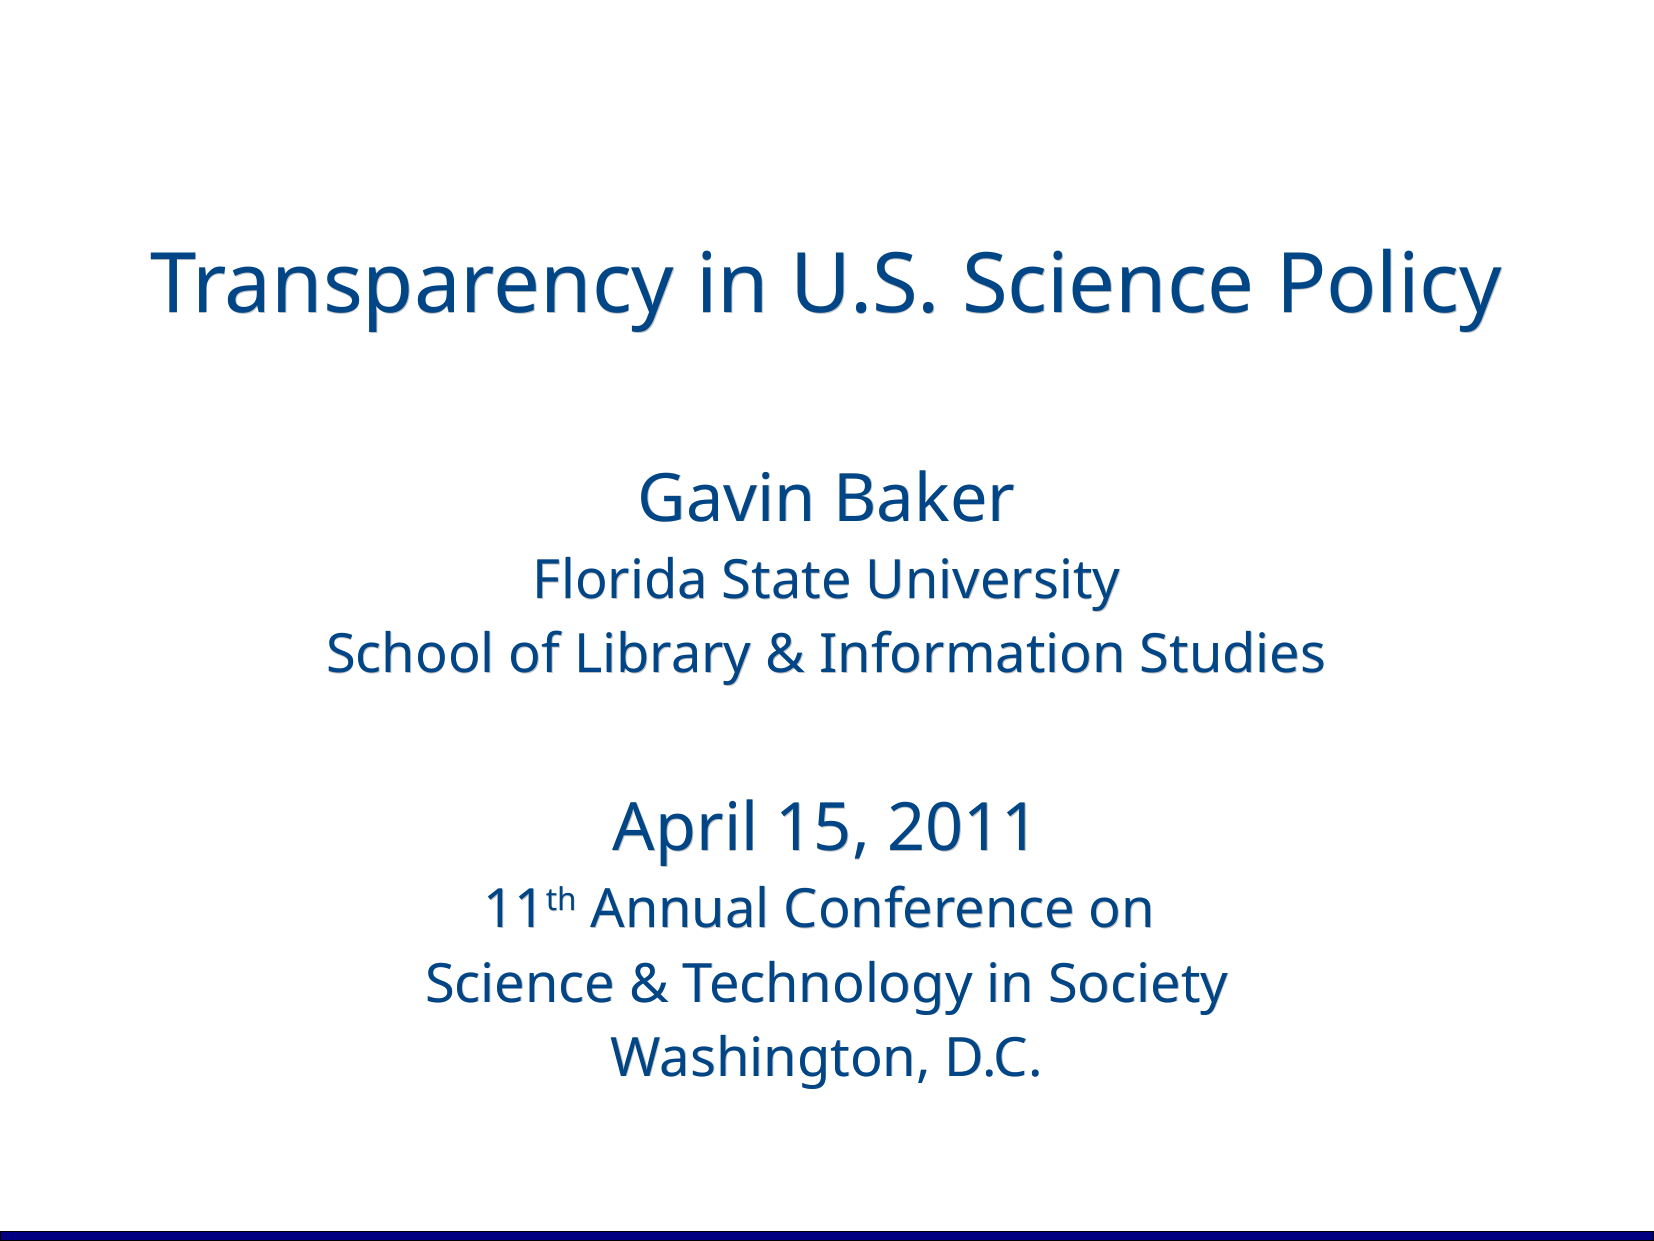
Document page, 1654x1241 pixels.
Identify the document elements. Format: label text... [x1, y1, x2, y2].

title Gavin Baker Florida State University School of Library & Information Studies April 15, 2011 11th Annual Conference on Science & Technology in Society Washington, D.C. [82, 495, 1571, 1046]
title Transparency in U.S. Science Policy [82, 206, 1571, 355]
